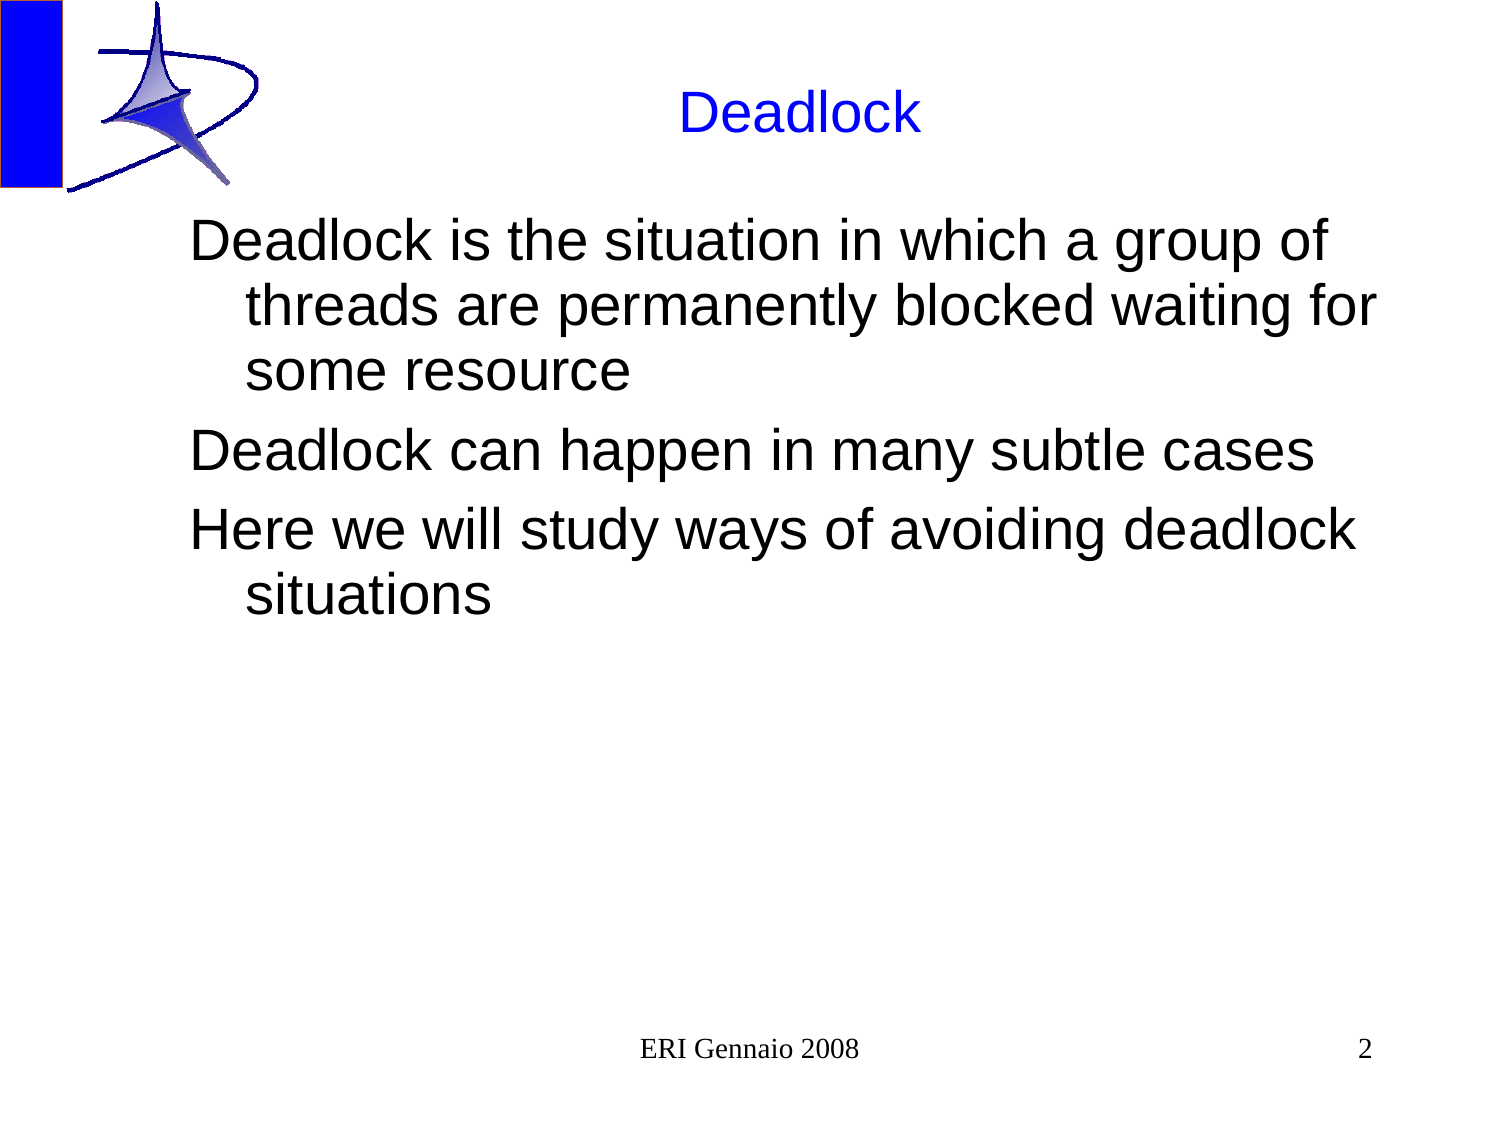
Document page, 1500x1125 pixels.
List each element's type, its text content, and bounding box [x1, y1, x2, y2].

title Deadlock [174, 61, 1425, 164]
list Deadlock is the situation in which a group of threads are permanently blocked waiting for some resource Deadlock can happen in many subtle cases Here we will study ways of avoiding deadlock situations [174, 199, 1425, 963]
picture [62, 0, 263, 197]
